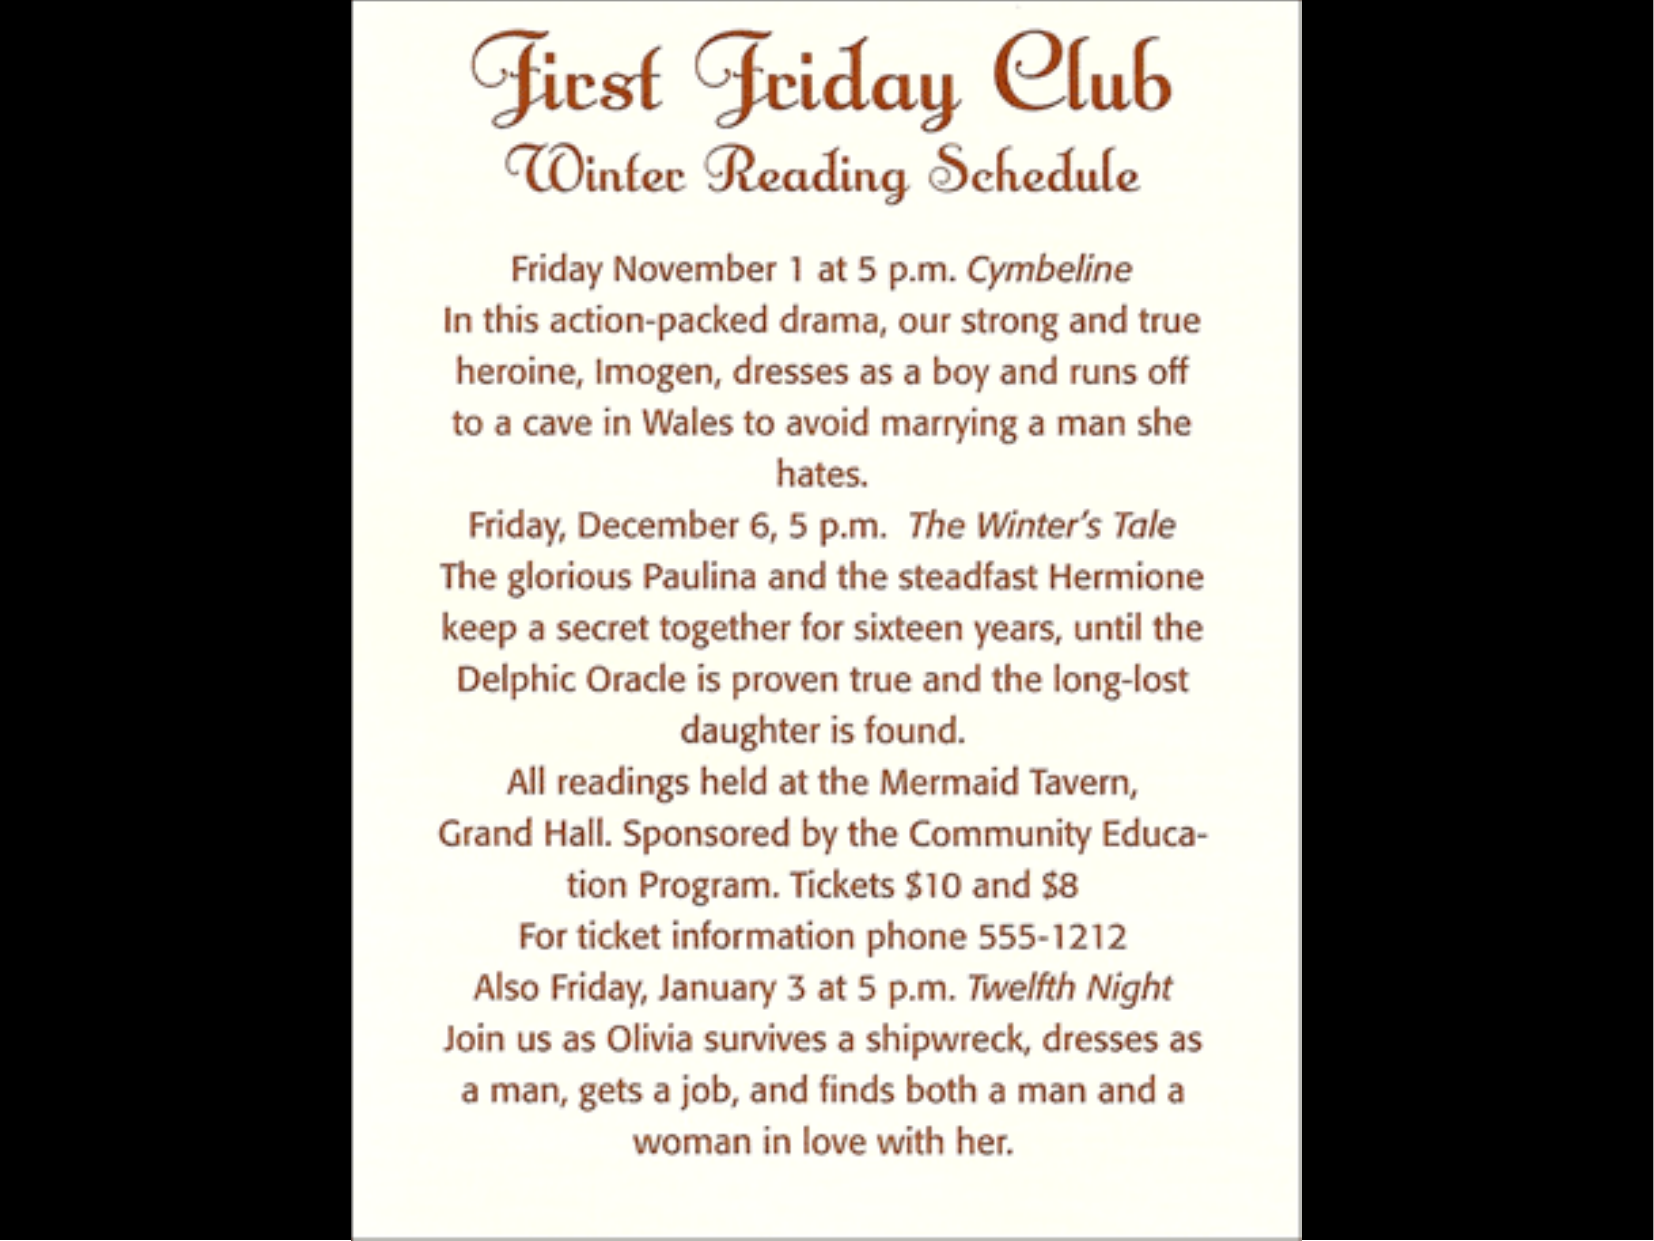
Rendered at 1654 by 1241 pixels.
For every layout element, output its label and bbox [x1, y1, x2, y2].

picture [351, 0, 1302, 1241]
